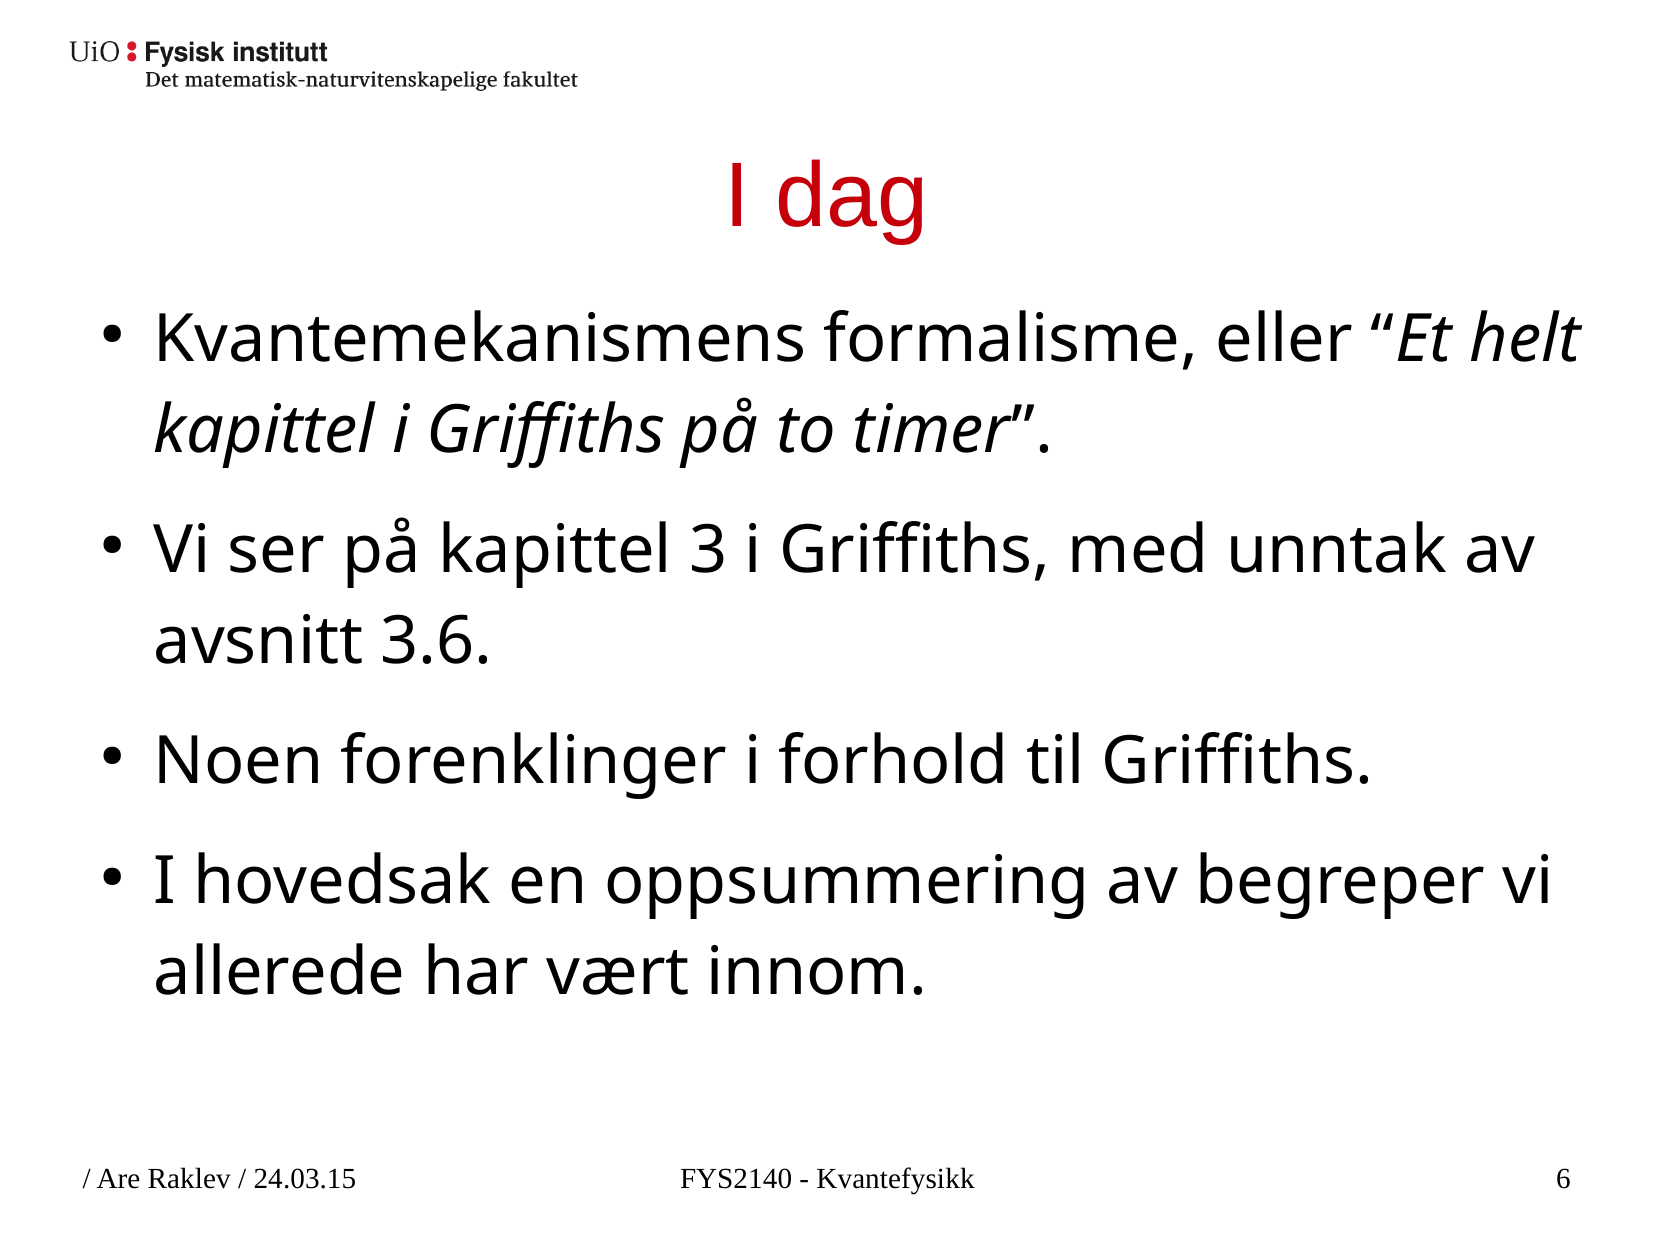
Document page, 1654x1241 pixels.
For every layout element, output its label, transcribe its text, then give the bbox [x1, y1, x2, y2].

title I dag [82, 90, 1571, 290]
picture [68, 37, 581, 93]
list Kvantemekanismens formalisme, eller “Et helt kapittel i Griffiths på to timer”. Vi ser på kapittel 3 i Griffiths, med unntak av avsnitt 3.6. Noen forenklinger i forhold til Griffiths. I hovedsak en oppsummering av begreper vi allerede har vært innom. [82, 290, 1613, 1094]
